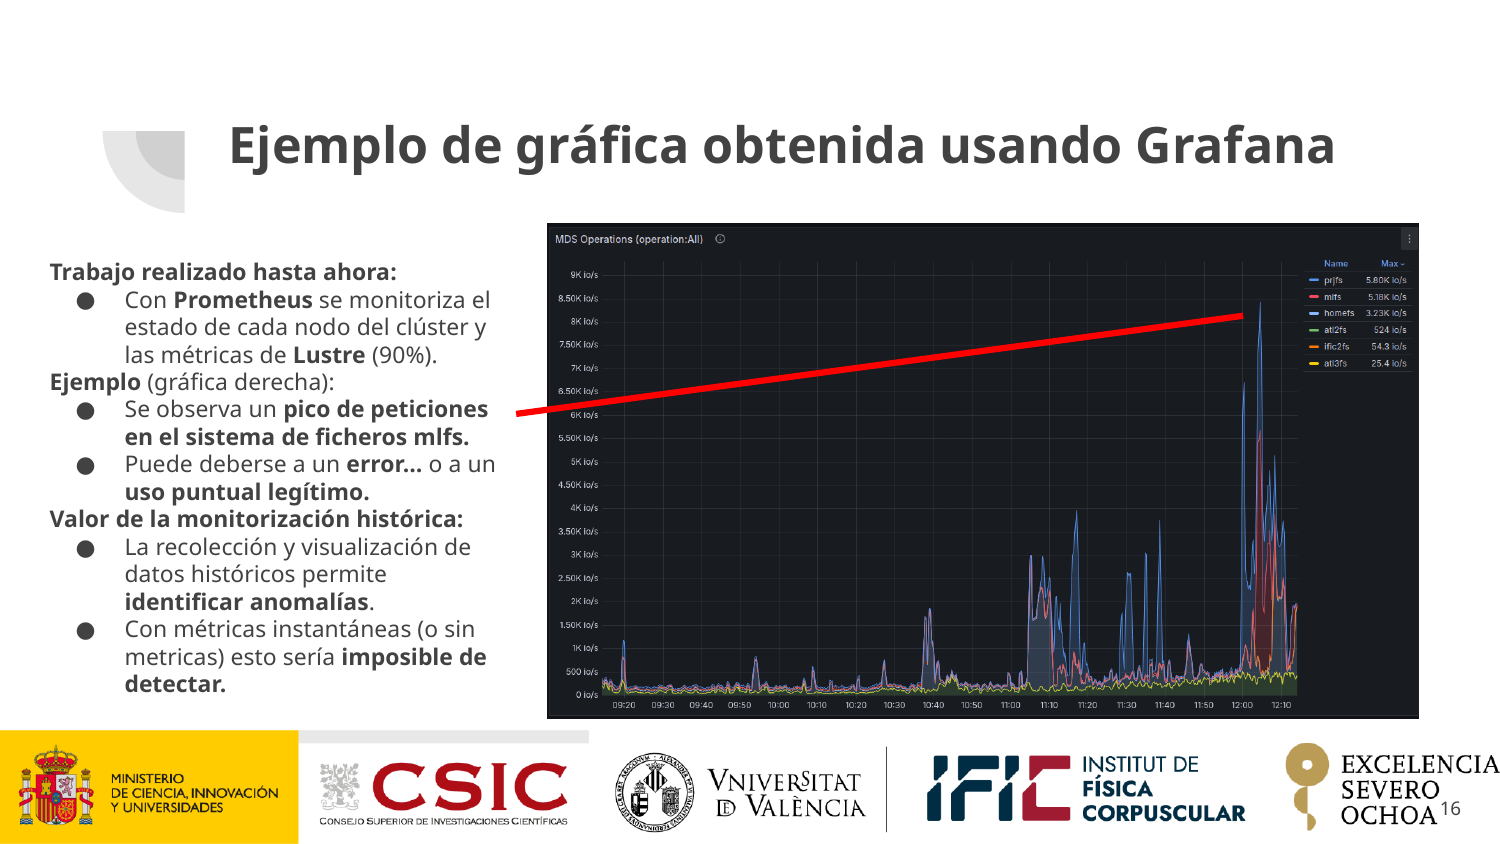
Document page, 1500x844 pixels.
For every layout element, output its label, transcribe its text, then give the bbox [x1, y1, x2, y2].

slide_number <number> [1386, 777, 1477, 842]
picture [547, 223, 1419, 719]
title Ejemplo de gráfica obtenida usando Grafana [213, 98, 1368, 233]
text_box Trabajo realizado hasta ahora: Con Prometheus se monitoriza el estado de cada nodo del clúster y las métricas de Lustre (90%). Ejemplo (gráfica derecha): Se observa un pico de peticiones en el sistema de ficheros mlfs. Puede deberse a un error… o a un uso puntual legítimo. Valor de la monitorización histórica: La recolección y visualización de datos históricos permite identificar anomalías. Con métricas instantáneas (o sin metricas) esto sería imposible de detectar. [34, 242, 527, 686]
picture [0, 730, 1500, 844]
